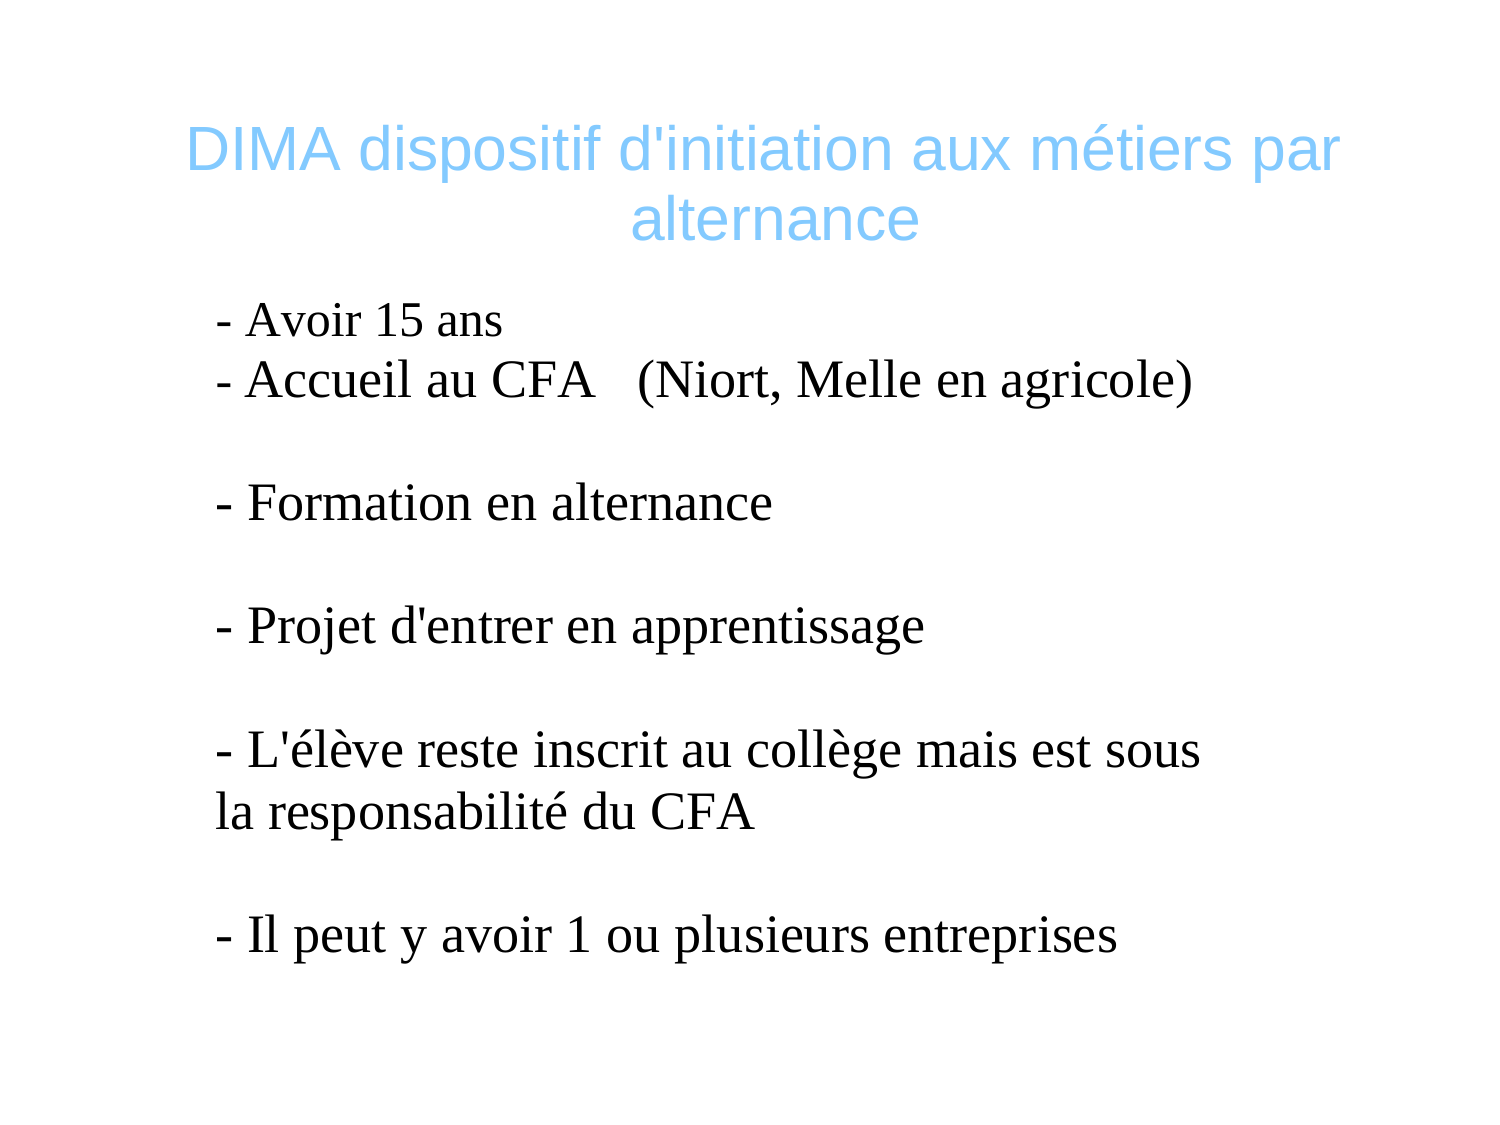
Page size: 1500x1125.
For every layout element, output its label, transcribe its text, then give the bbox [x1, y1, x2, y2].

text_box DIMA dispositif d'initiation aux métiers par alternance [167, 0, 1359, 257]
text_box - Avoir 15 ans - Accueil au CFA (Niort, Melle en agricole) - Formation en alternance - Projet d'entrer en apprentissage - L'élève reste inscrit au collège mais est sous la responsabilité du CFA - Il peut y avoir 1 ou plusieurs entreprises [200, 283, 1447, 1063]
